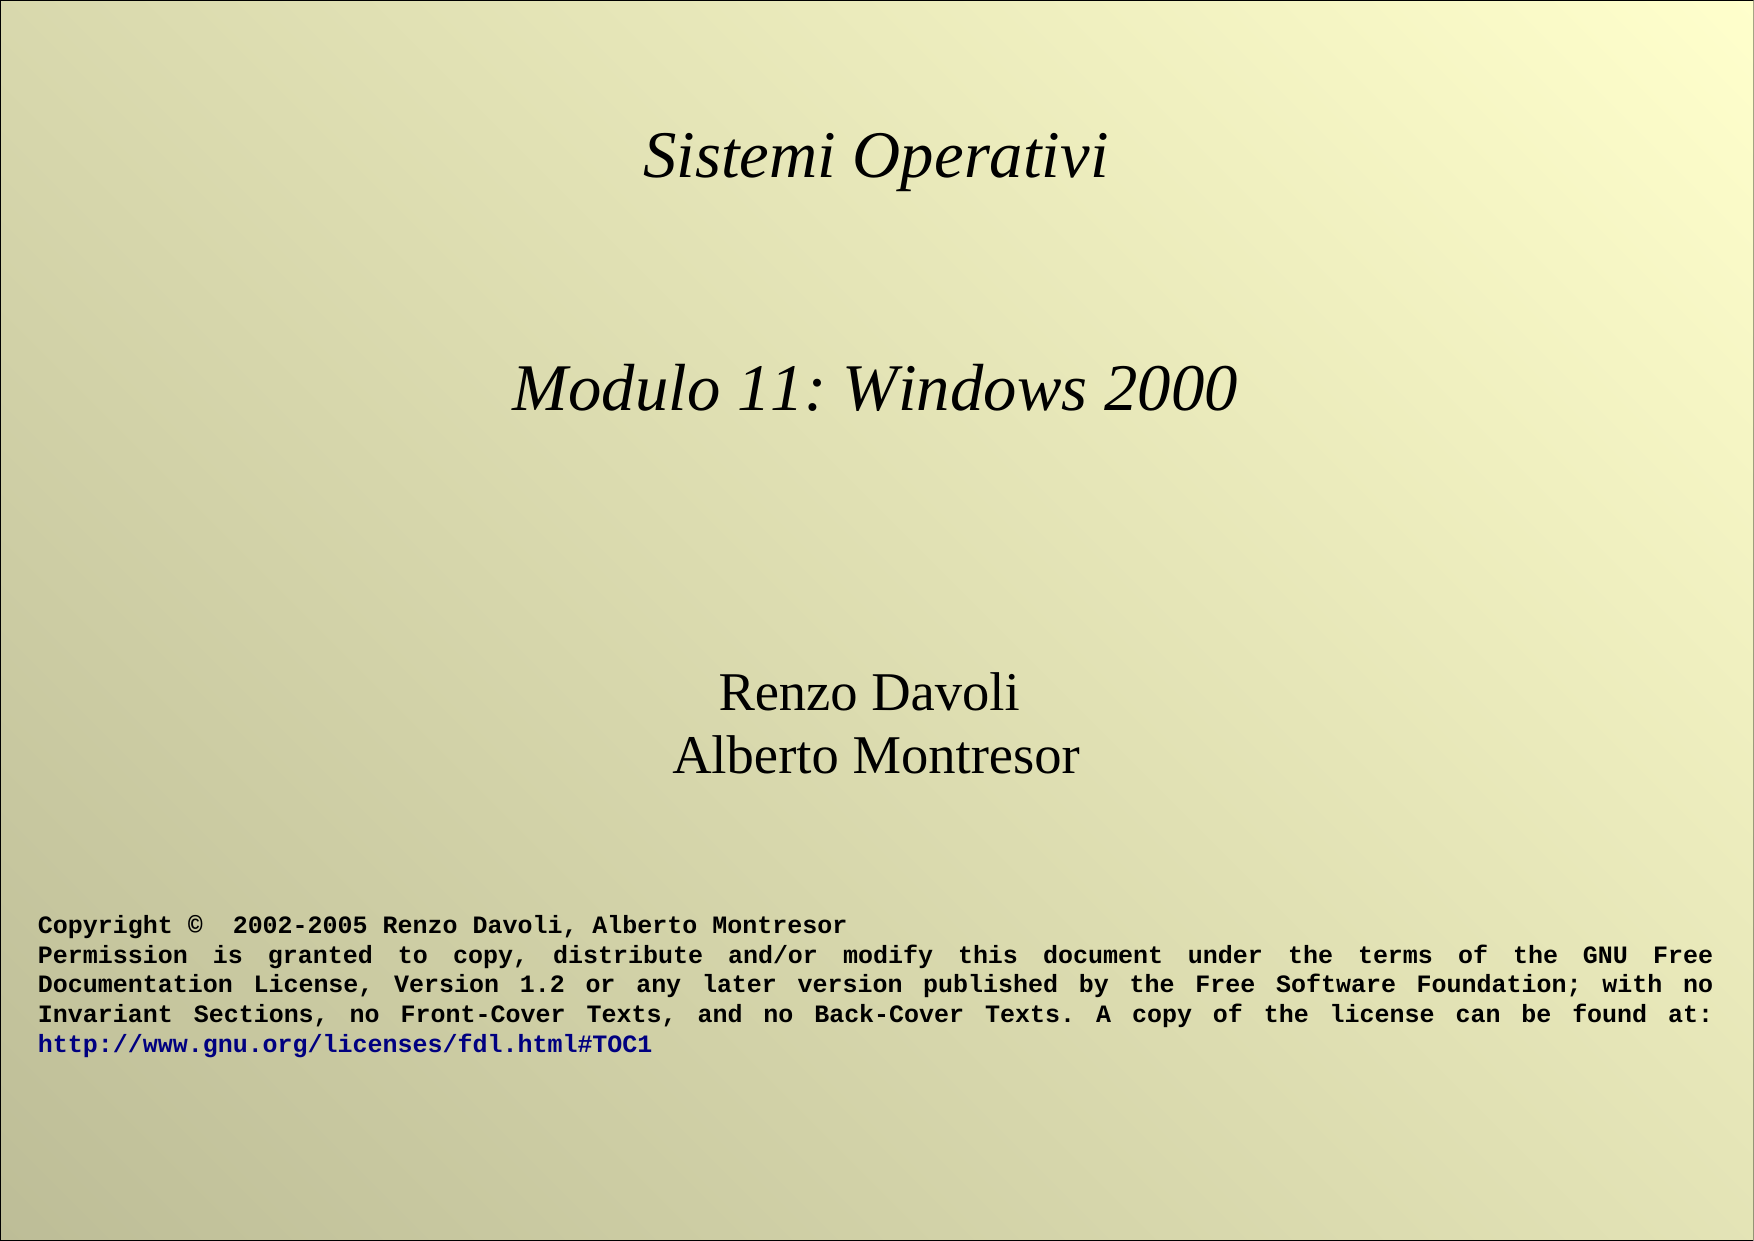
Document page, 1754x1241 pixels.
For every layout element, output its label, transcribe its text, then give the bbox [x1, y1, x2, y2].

text_box Sistemi Operativi Modulo 11: Windows 2000 Renzo Davoli Alberto Montresor Copyright © 2002-2005 Renzo Davoli, Alberto Montresor Permission is granted to copy, distribute and/or modify this document under the terms of the GNU Free Documentation License, Version 1.2 or any later version published by the Free Software Foundation; with no Invariant Sections, no Front-Cover Texts, and no Back-Cover Texts. A copy of the license can be found at: http://www.gnu.org/licenses/fdl.html#TOC1 [37, 40, 1715, 1177]
text_box [0, 0, 1754, 1241]
